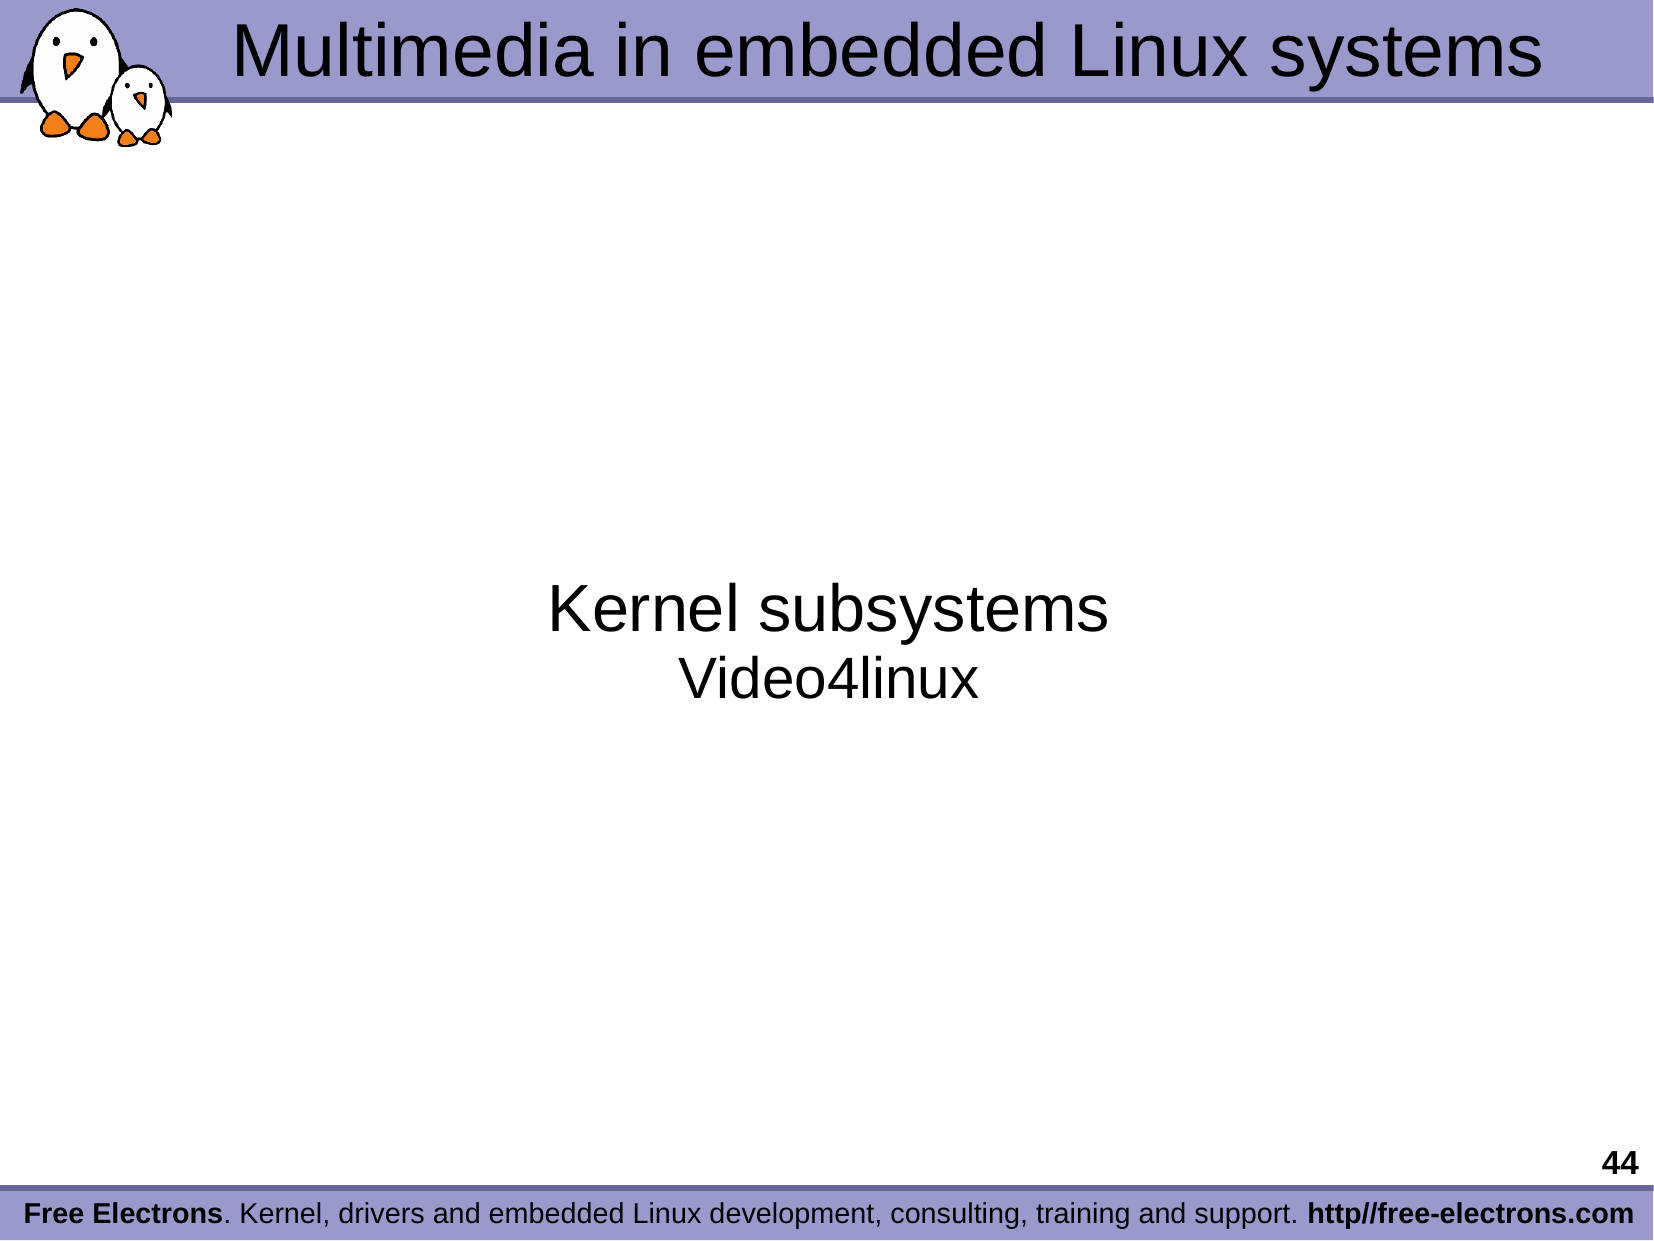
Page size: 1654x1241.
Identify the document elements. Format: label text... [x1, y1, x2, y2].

subtitle Kernel subsystems Video4linux [105, 216, 1518, 1066]
picture [20, 8, 172, 147]
title Multimedia in embedded Linux systems [143, 0, 1634, 101]
